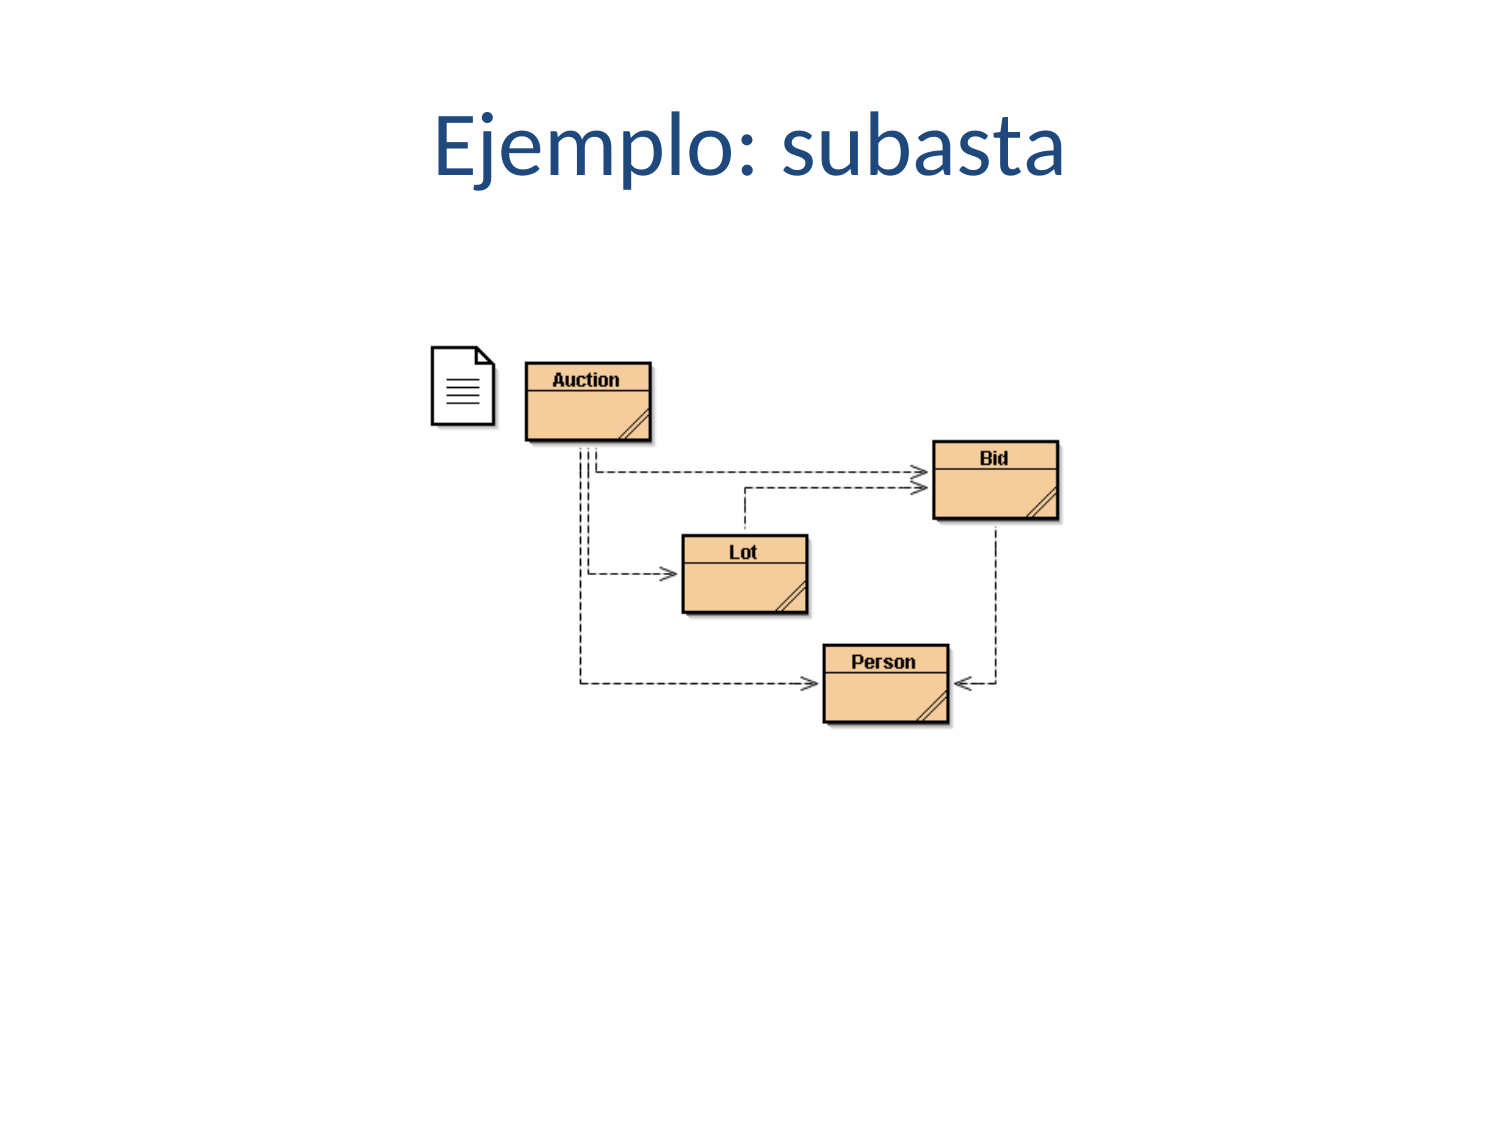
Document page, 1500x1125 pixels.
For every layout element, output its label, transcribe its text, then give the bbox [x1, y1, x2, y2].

title Ejemplo: subasta [75, 45, 1426, 233]
picture [428, 340, 1072, 785]
